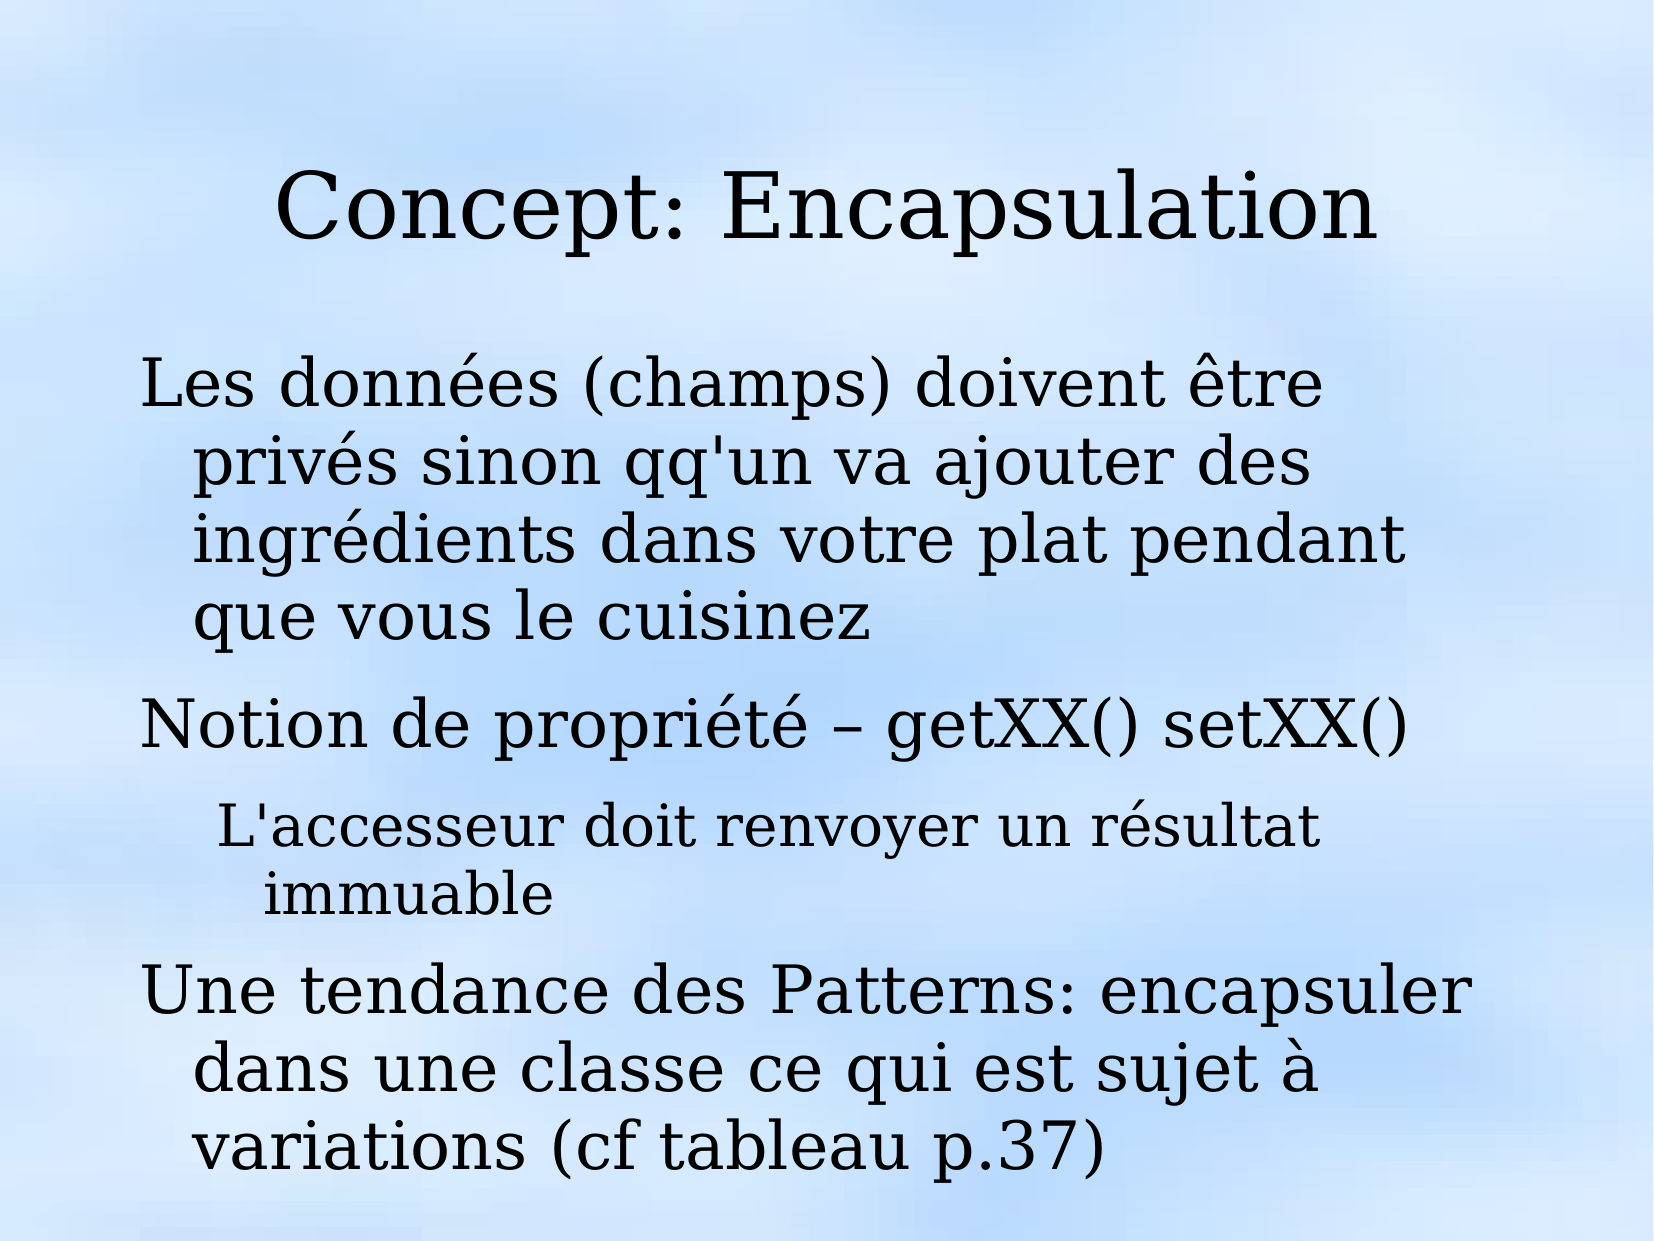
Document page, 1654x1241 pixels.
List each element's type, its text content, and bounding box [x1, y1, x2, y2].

list Les données (champs) doivent être privés sinon qq'un va ajouter des ingrédients dans votre plat pendant que vous le cuisinez Notion de propriété – getXX() setXX() L'accesseur doit renvoyer un résultat immuable Une tendance des Patterns: encapsuler dans une classe ce qui est sujet à variations (cf tableau p.37) [121, 344, 1534, 1186]
picture [0, 0, 1654, 1241]
title Concept: Encapsulation [121, 102, 1534, 311]
